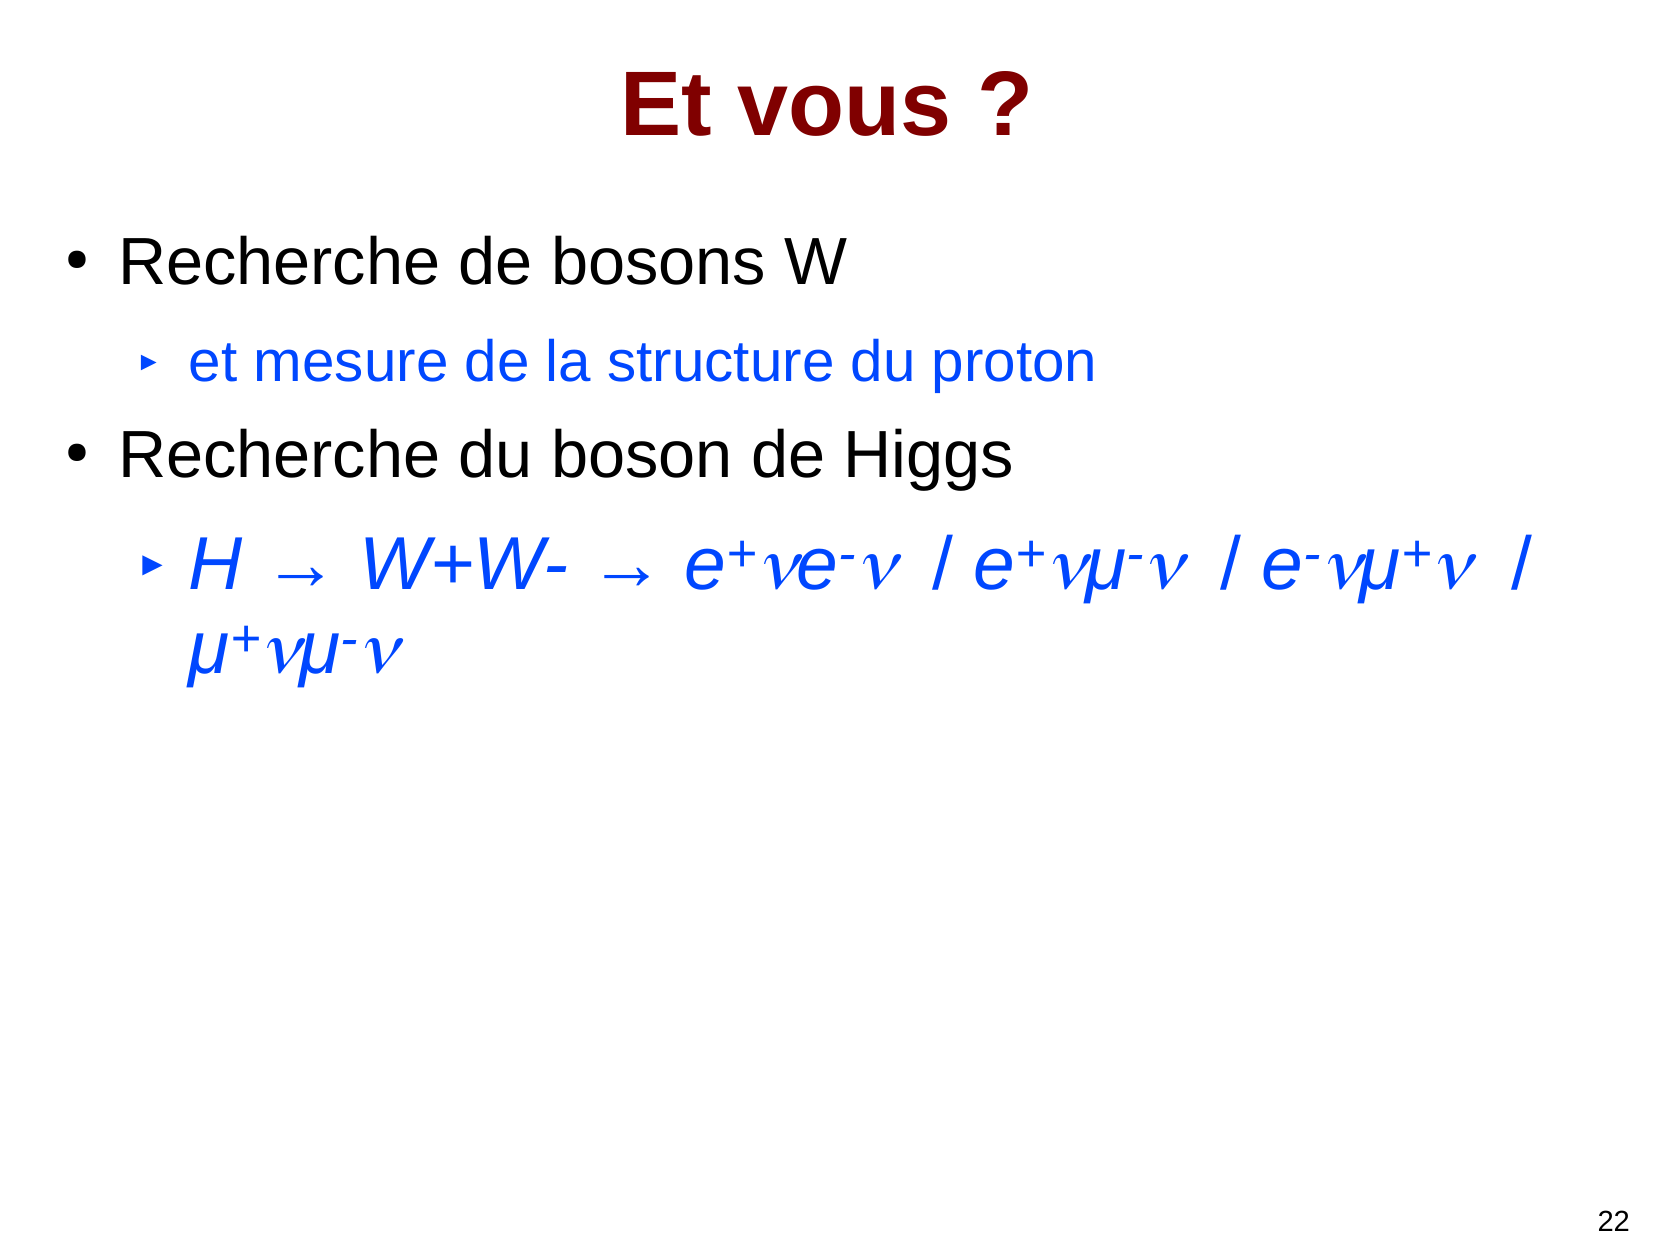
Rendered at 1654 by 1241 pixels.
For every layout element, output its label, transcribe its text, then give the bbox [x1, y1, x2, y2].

list Recherche de bosons W et mesure de la structure du proton Recherche du boson de Higgs H → W+W- → e+ne-n / e+nμ-n / e-nμ+n / μ+nμ-n [47, 224, 1607, 944]
title Et vous ? [47, 0, 1607, 208]
